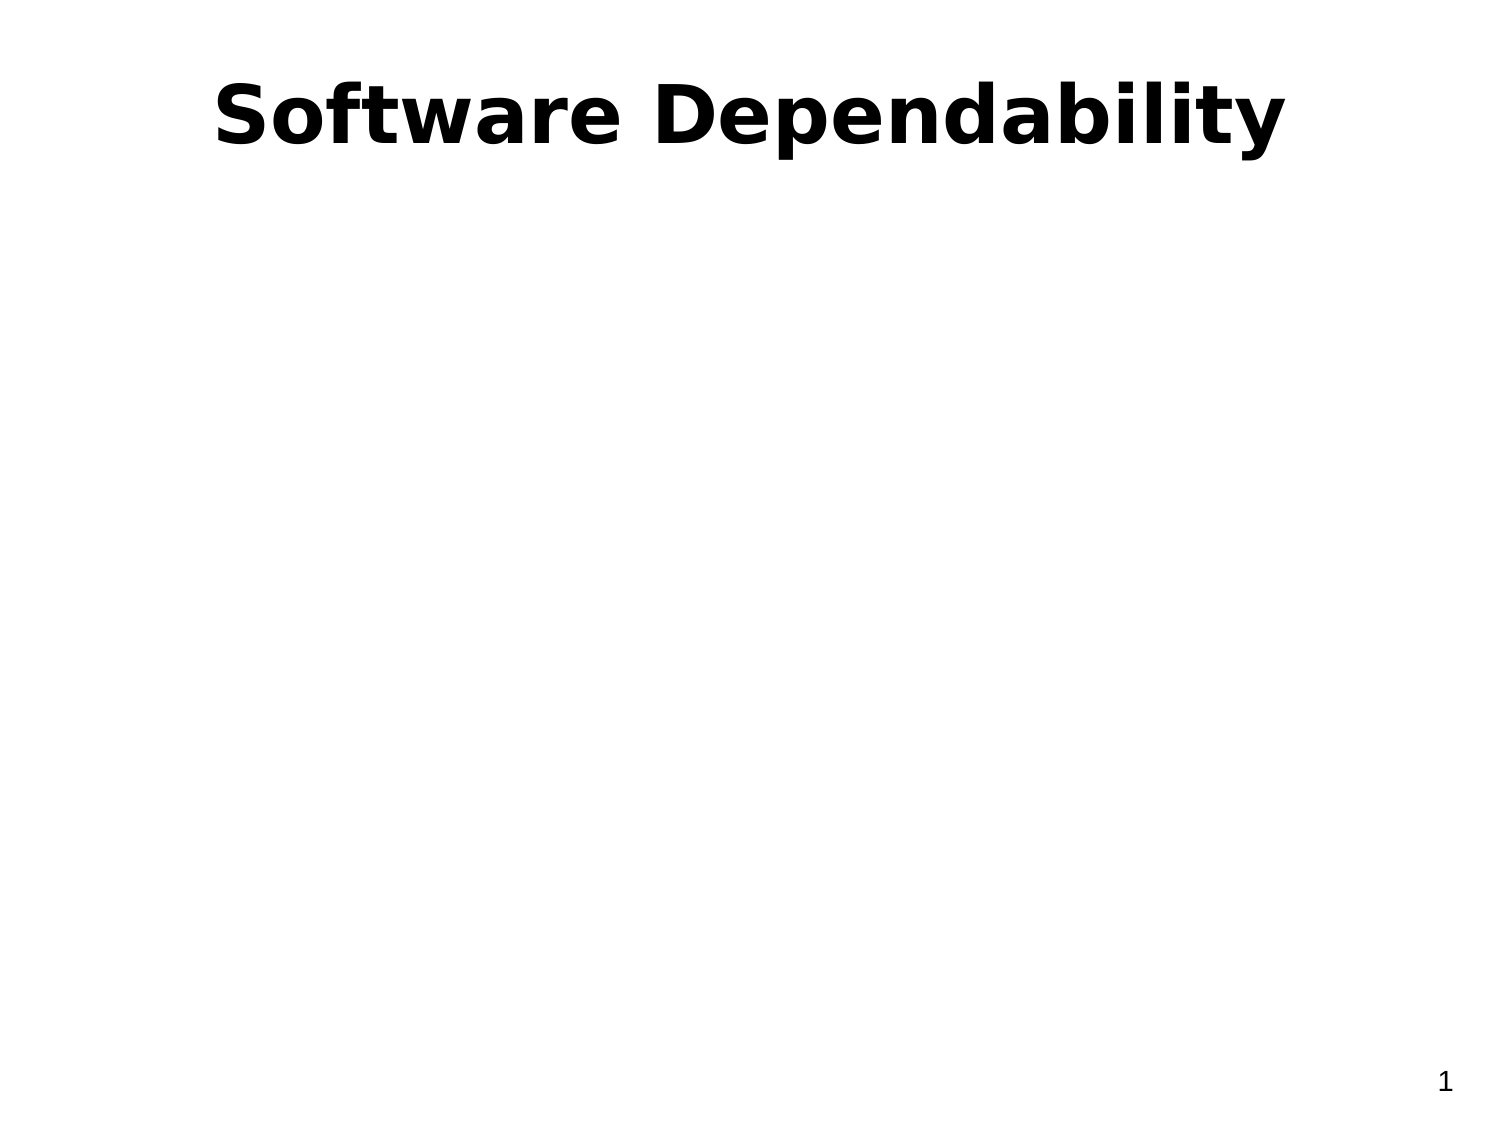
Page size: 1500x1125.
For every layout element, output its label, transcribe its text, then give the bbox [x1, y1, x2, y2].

title Software Dependability [75, 44, 1425, 177]
